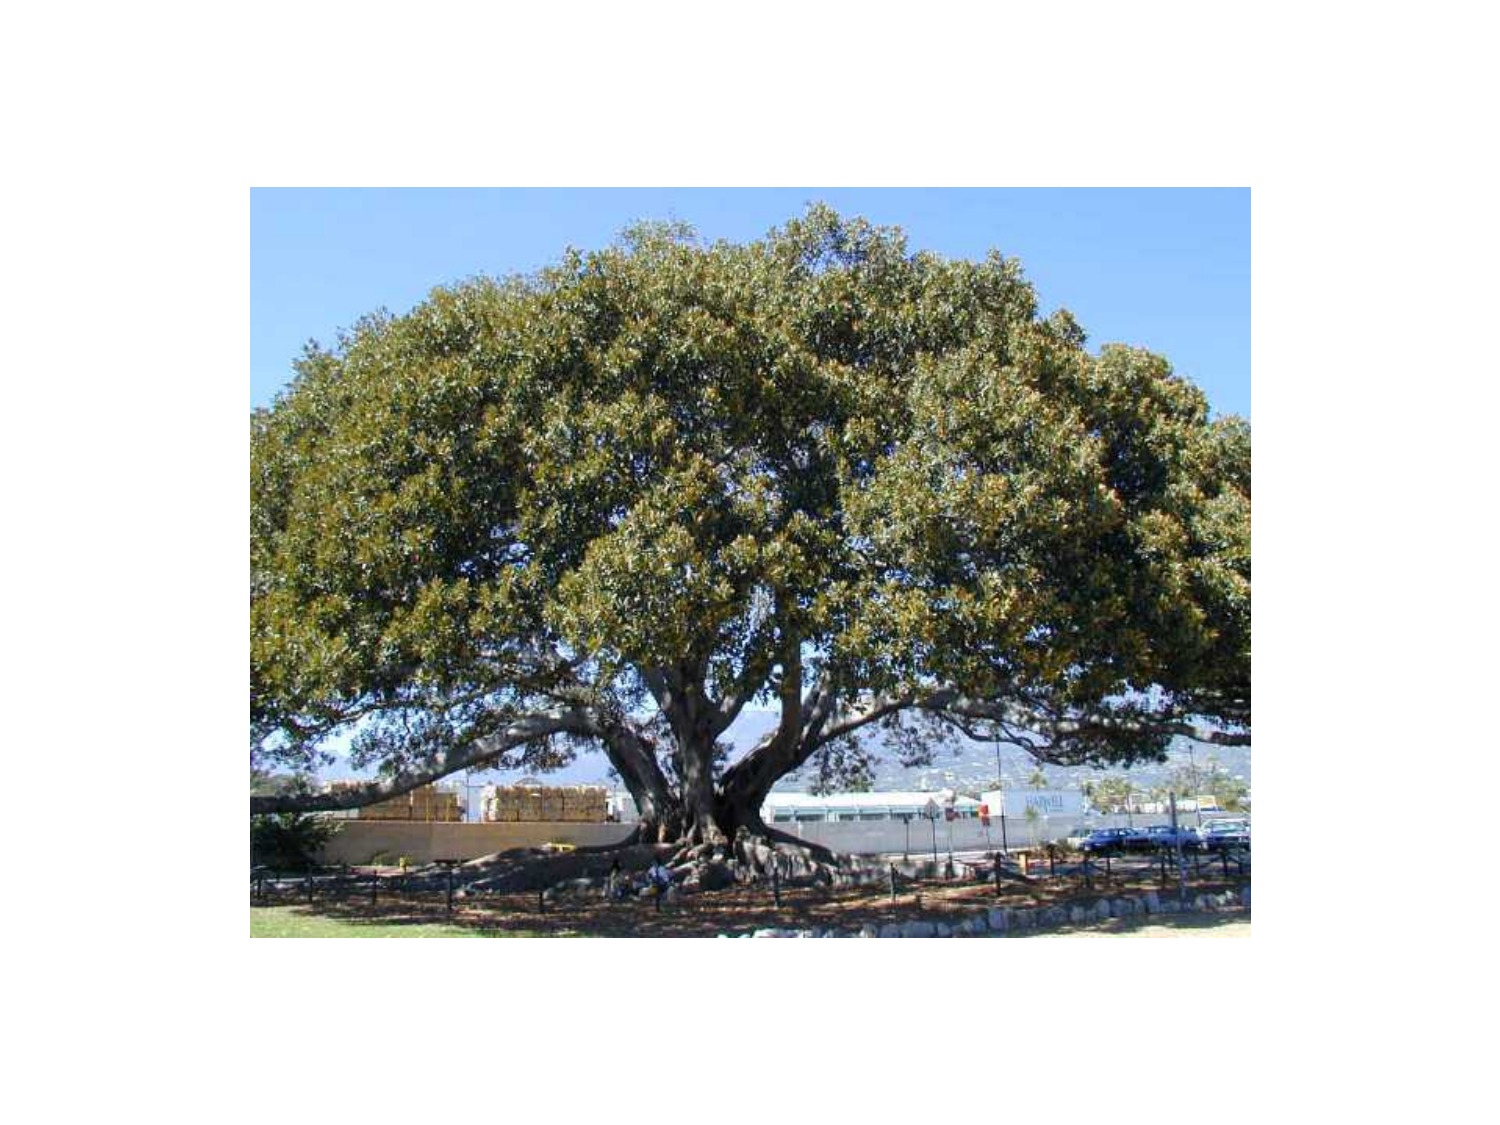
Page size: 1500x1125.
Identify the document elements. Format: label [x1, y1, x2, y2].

picture [250, 187, 1251, 938]
